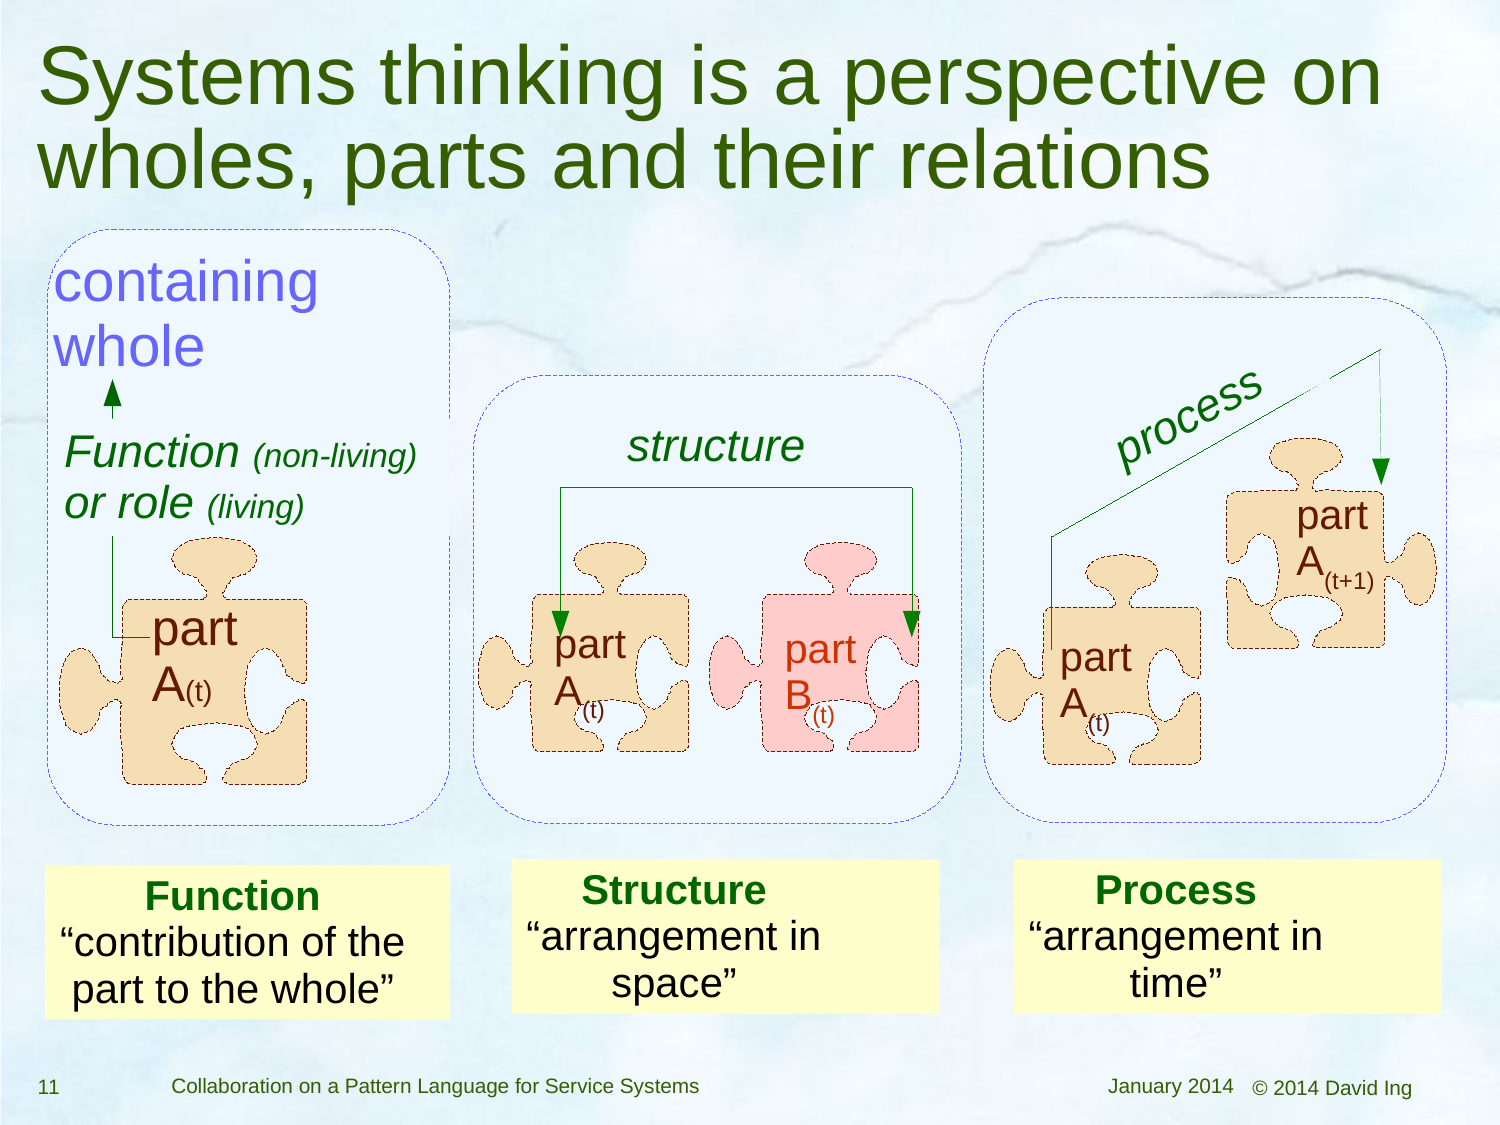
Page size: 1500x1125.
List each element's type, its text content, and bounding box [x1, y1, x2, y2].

text_box part A(t) [539, 613, 738, 732]
text_box Function “contribution of the part to the whole” [45, 865, 451, 1020]
text_box containing whole [38, 240, 364, 386]
text_box Process “arrangement in time” [1013, 859, 1442, 1014]
text_box part A(t) [1045, 625, 1222, 744]
text_box structure [612, 412, 850, 480]
text_box [47, 386, 451, 826]
text_box part B(t) [769, 618, 957, 736]
text_box [983, 297, 1447, 823]
text_box part A(t+1) [1281, 484, 1396, 603]
text_box Function (non-living) or role (living) [49, 418, 451, 537]
text_box [77, 229, 451, 418]
title Systems thinking is a perspective on wholes, parts and their relations [37, 37, 1463, 215]
text_box part A(t) [137, 592, 338, 719]
picture [0, 0, 1500, 1125]
text_box process [1088, 320, 1331, 491]
text_box [473, 375, 962, 824]
text_box Structure “arrangement in space” [511, 859, 940, 1014]
